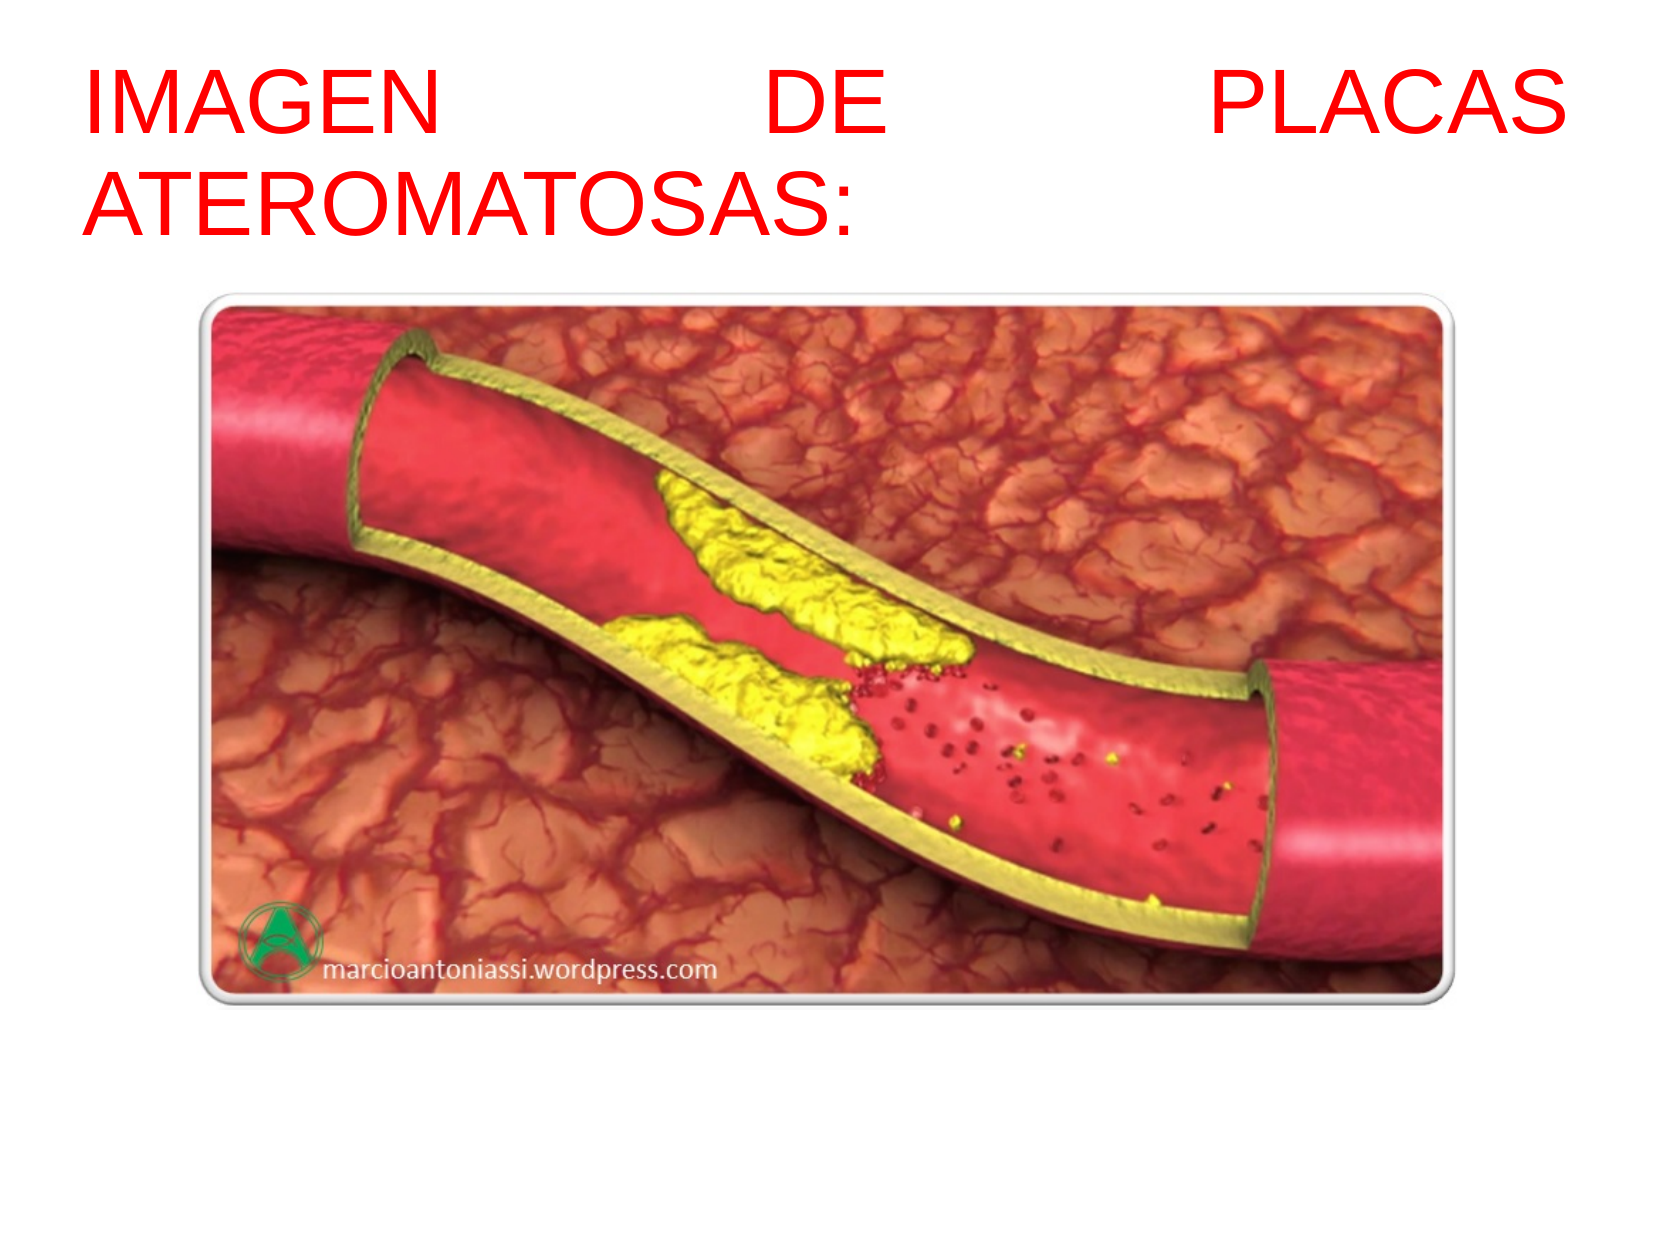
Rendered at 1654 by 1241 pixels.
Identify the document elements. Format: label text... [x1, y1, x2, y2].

picture [196, 290, 1458, 1010]
title IMAGEN DE PLACAS ATEROMATOSAS: [82, 49, 1571, 257]
